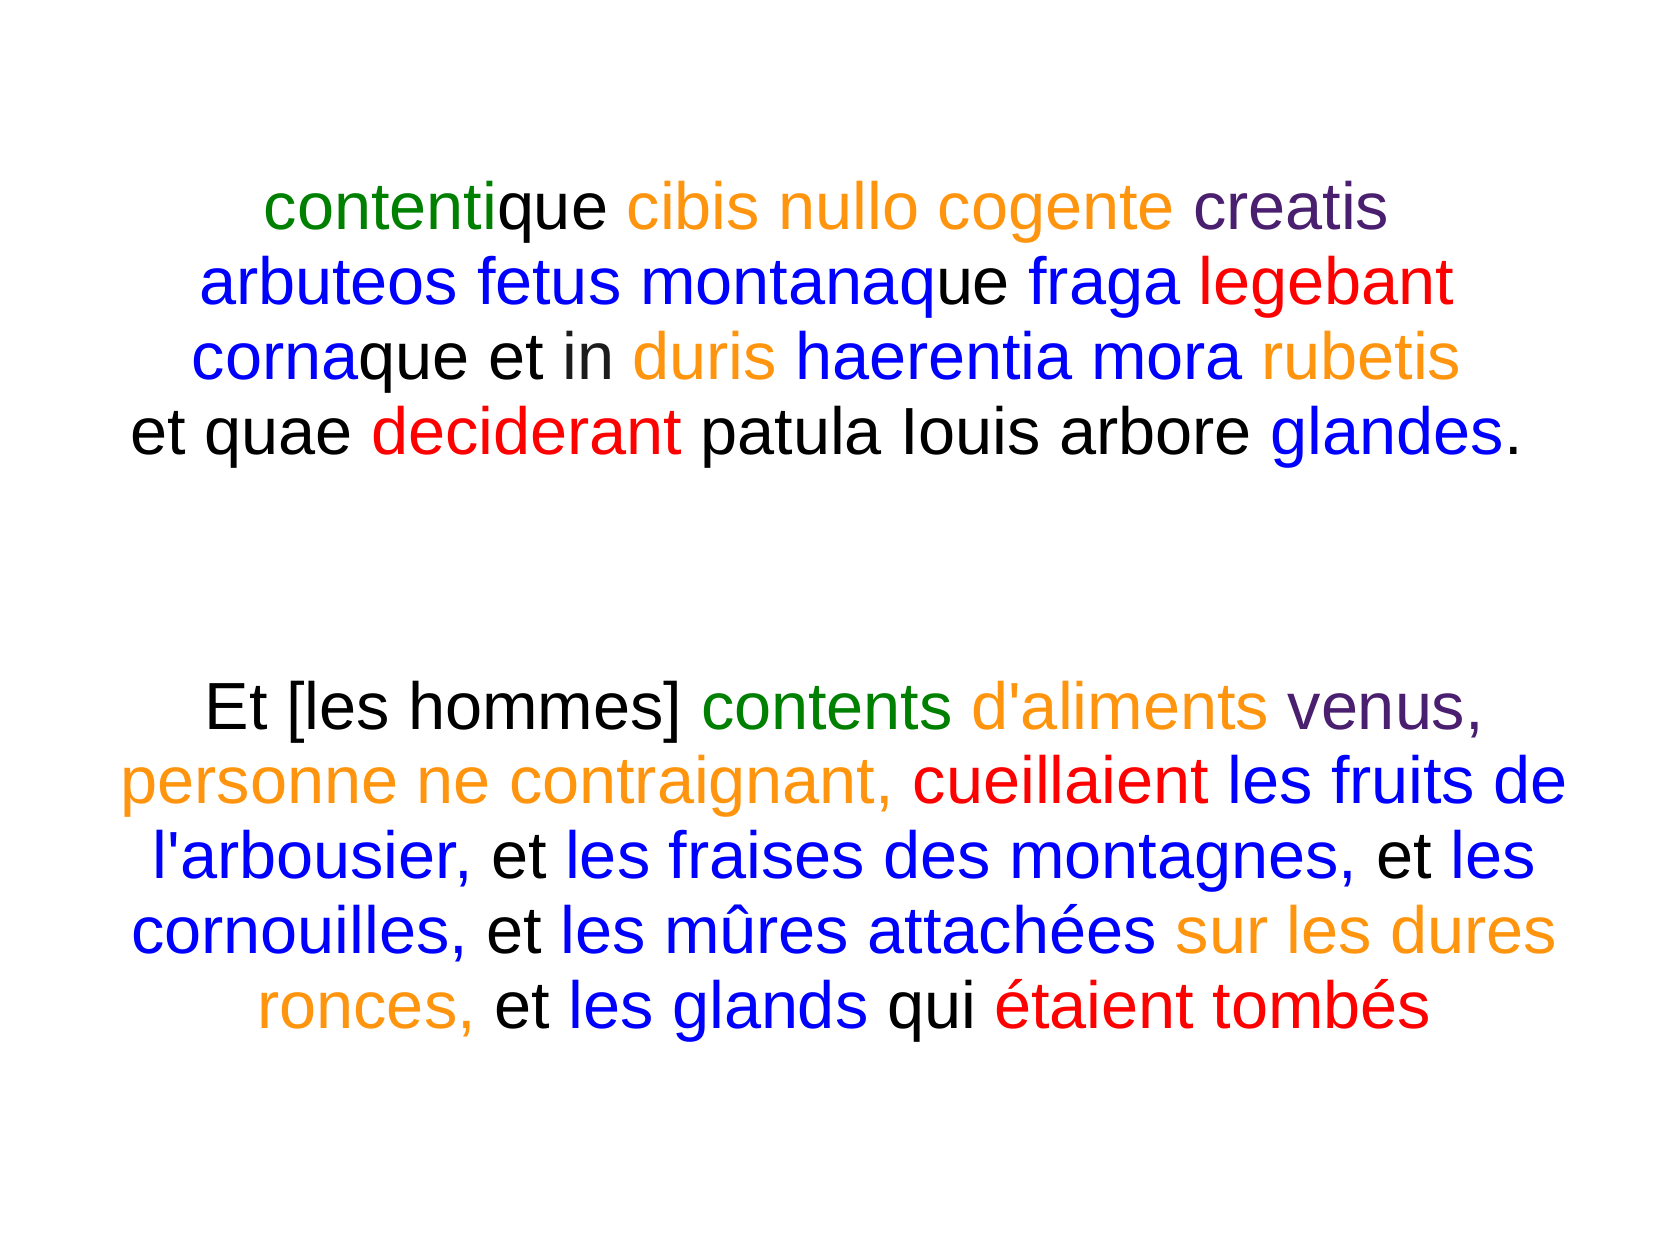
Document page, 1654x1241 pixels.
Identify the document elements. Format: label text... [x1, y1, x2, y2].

title contentique cibis nullo cogente creatis arbuteos fetus montanaque fraga legebant cornaque et in duris haerentia mora rubetis et quae deciderant patula Iouis arbore glandes. [47, 35, 1607, 603]
subtitle Et [les hommes] contents d'aliments venus, personne ne contraignant, cueillaient les fruits de l'arbousier, et les fraises des montagnes, et les cornouilles, et les mûres attachées sur les dures ronces, et les glands qui étaient tombés [82, 602, 1571, 1109]
